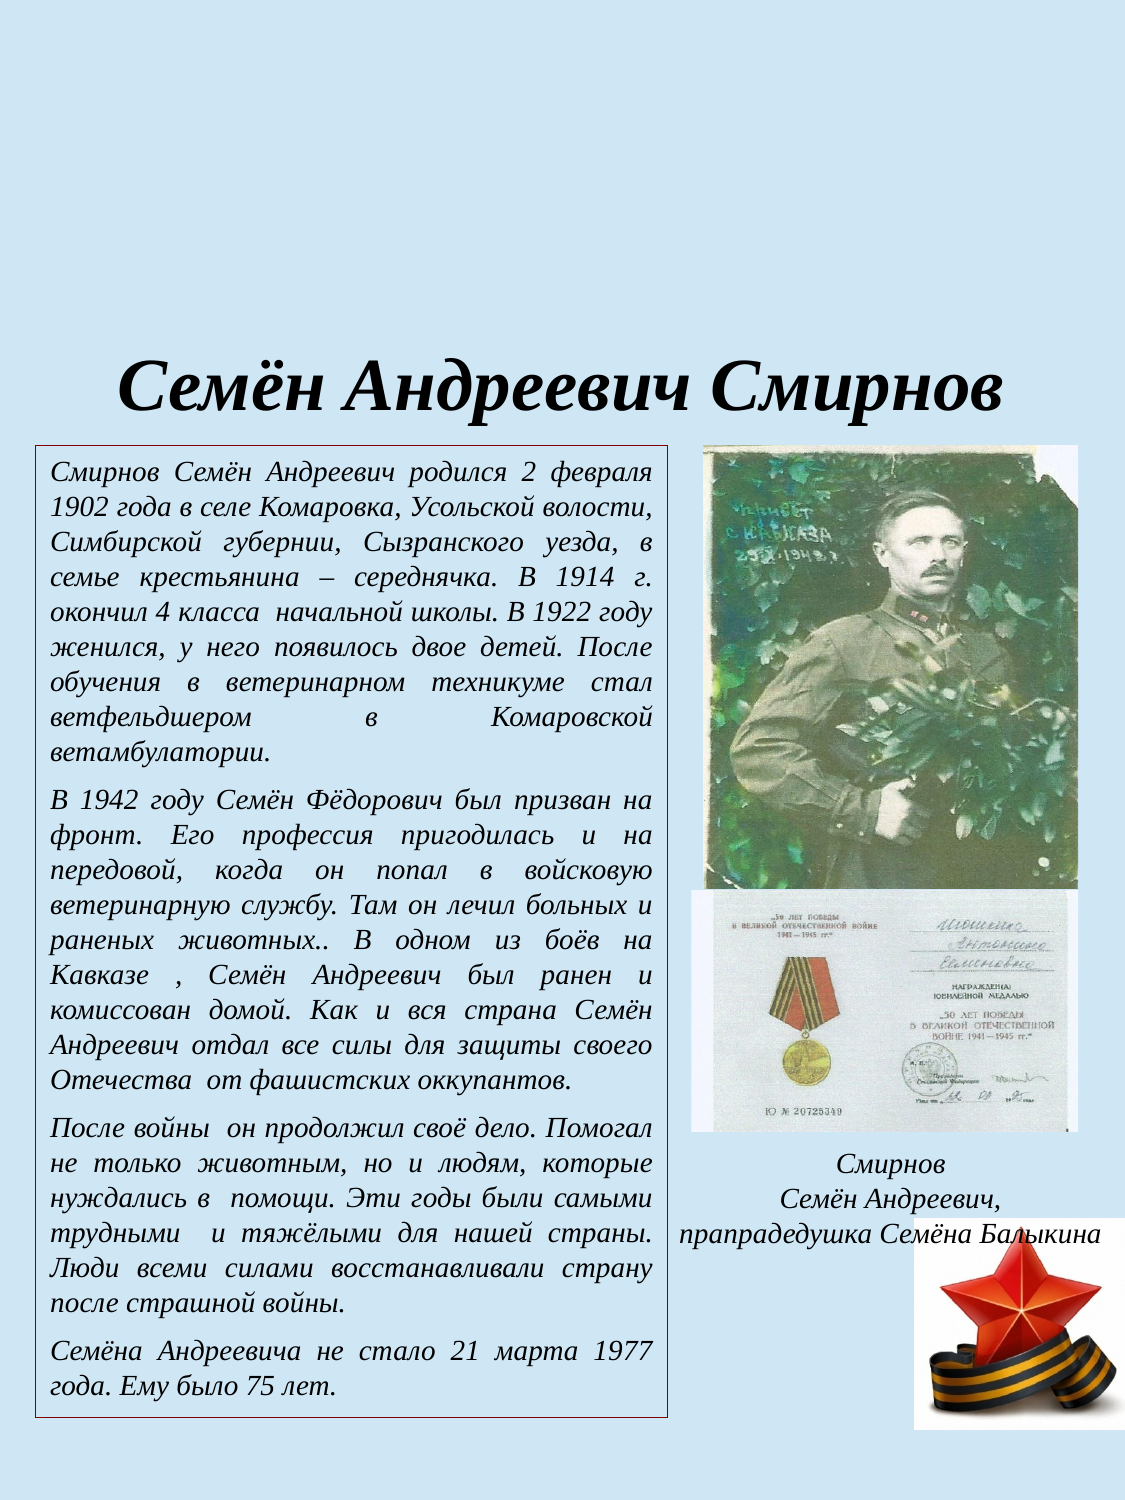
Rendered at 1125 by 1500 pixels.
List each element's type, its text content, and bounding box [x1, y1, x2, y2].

picture [914, 1257, 1125, 1430]
list Смирнов Семён Андреевич родился 2 февраля 1902 года в селе Комаровка, Усольской волости, Симбирской губернии, Сызранского уезда, в семье крестьянина – середнячка. В 1914 г. окончил 4 класса начальной школы. В 1922 году женился, у него появилось двое детей. После обучения в ветеринарном техникуме стал ветфельдшером в Комаровской ветамбулатории. В 1942 году Семён Фёдорович был призван на фронт. Его профессия пригодилась и на передовой, когда он попал в войсковую ветеринарную службу. Там он лечил больных и раненых животных.. В одном из боёв на Кавказе , Семён Андреевич был ранен и комиссован домой. Как и вся страна Семён Андреевич отдал все силы для защиты своего Отечества от фашистских оккупантов. После войны он продолжил своё дело. Помогал не только животным, но и людям, которые нуждались в помощи. Эти годы были самыми трудными и тяжёлыми для нашей страны. Люди всеми силами восстанавливали страну после страшной войны. Семёна Андреевича не стало 21 марта 1977 года. Ему было 75 лет. [35, 445, 668, 1418]
title Семён Андреевич Смирнов [56, 328, 1067, 469]
picture [691, 890, 1079, 1132]
picture [703, 445, 1079, 889]
text_box Смирнов Семён Андреевич, прапрадедушка Семёна Балыкина [656, 1136, 1125, 1257]
